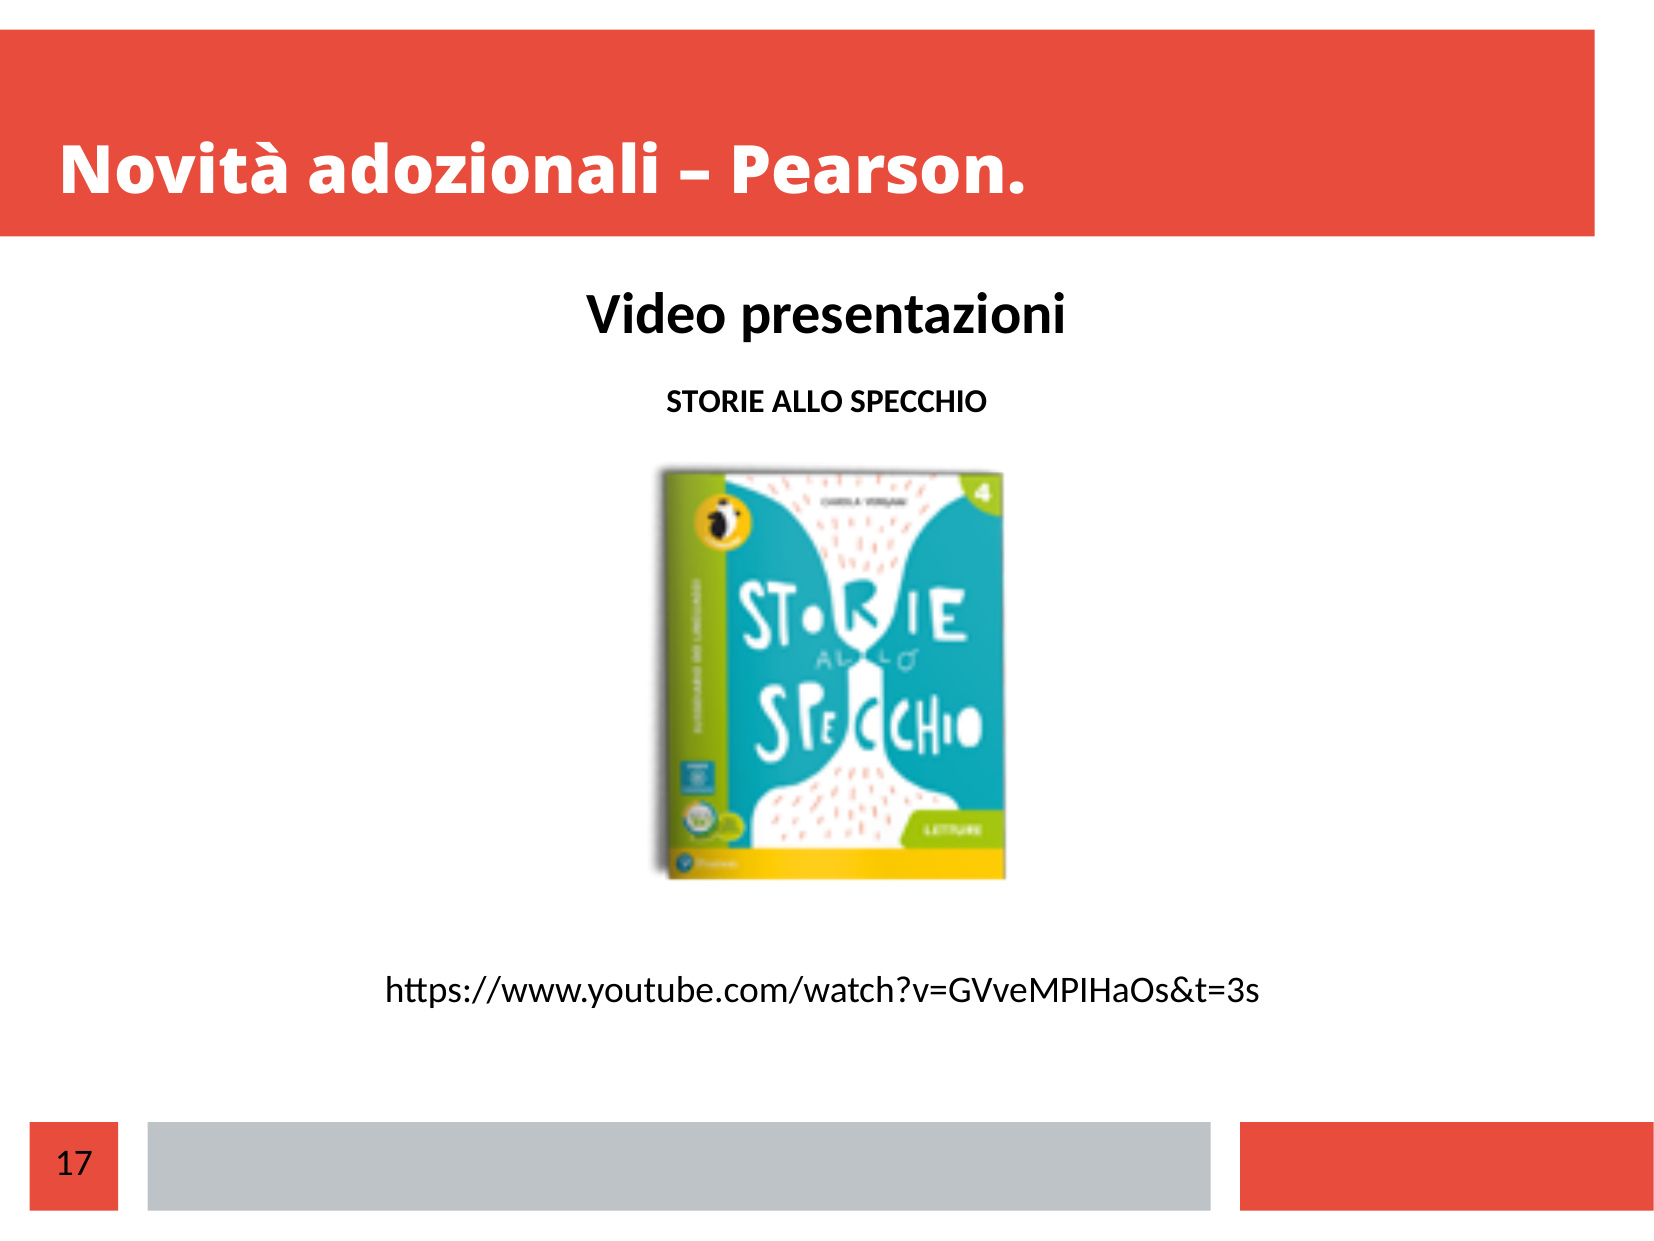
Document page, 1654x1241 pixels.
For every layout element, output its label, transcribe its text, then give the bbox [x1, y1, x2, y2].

text_box STORIE ALLO SPECCHIO [603, 371, 1051, 427]
picture [611, 436, 1036, 962]
title Novità adozionali – Pearson. [59, 59, 1595, 207]
text_box https://www.youtube.com/watch?v=GVveMPIHaOs&t=3s [370, 957, 1284, 1019]
text_box Video presentazioni [118, 282, 1536, 586]
text_box <numero> [29, 1122, 119, 1211]
